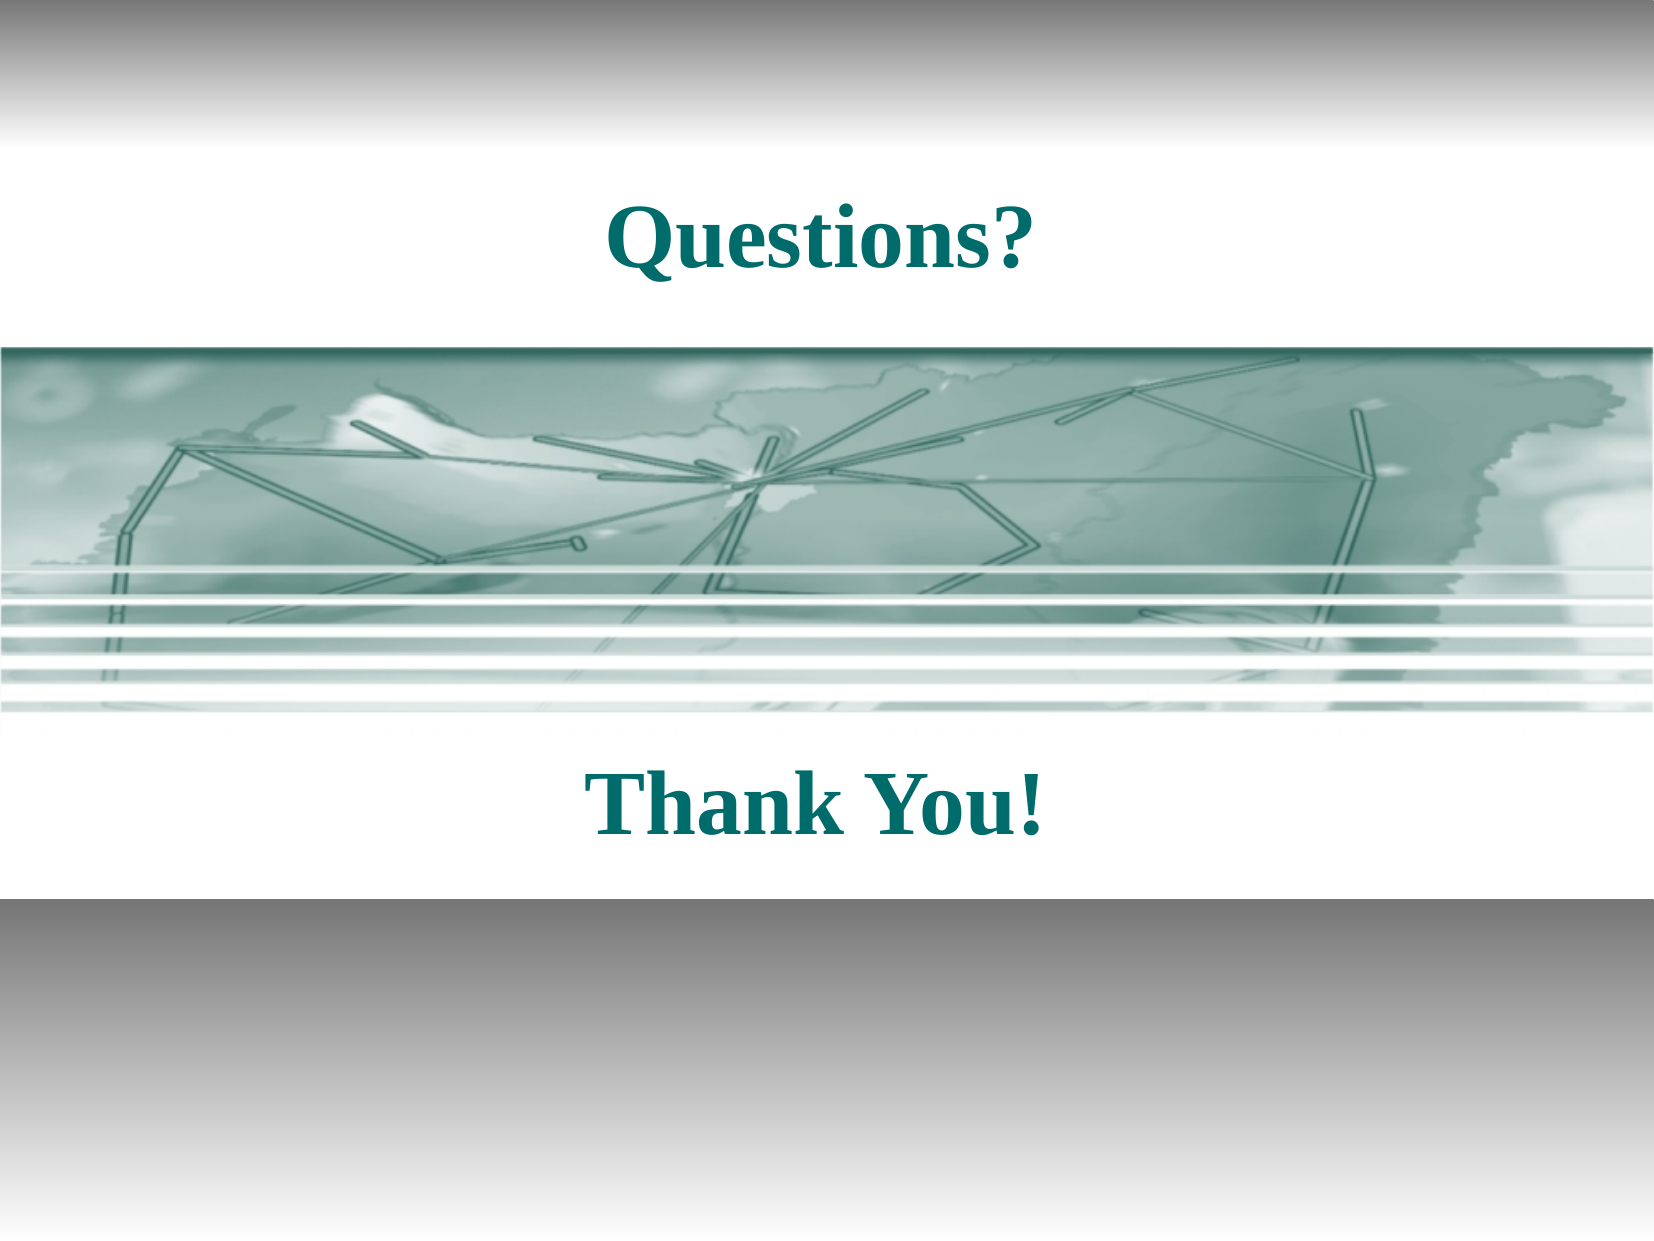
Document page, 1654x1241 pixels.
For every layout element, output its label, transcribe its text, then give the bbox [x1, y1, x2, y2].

title Questions? [76, 118, 1565, 355]
text_box Thank You! [569, 745, 1063, 863]
picture [0, 347, 1654, 739]
